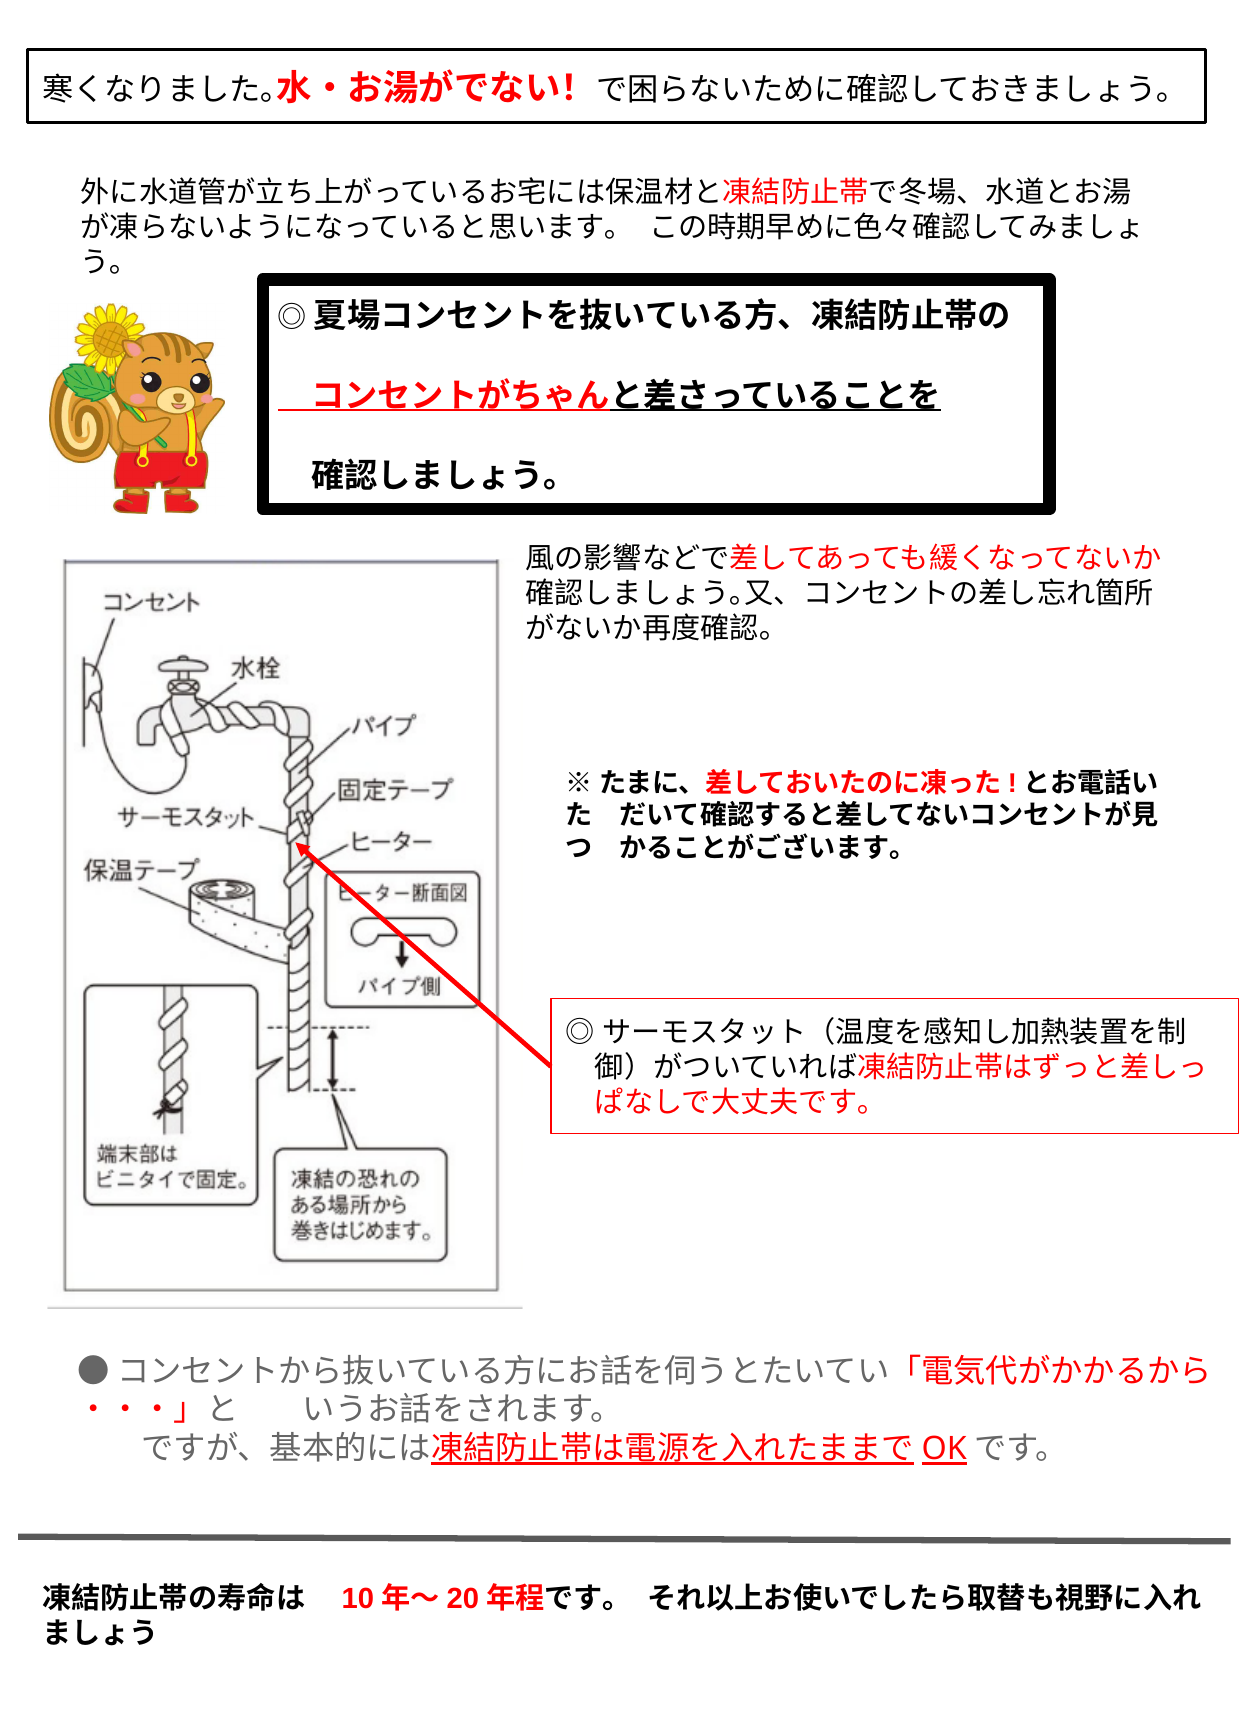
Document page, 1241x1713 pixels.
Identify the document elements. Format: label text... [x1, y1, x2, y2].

text_box 外に水道管が立ち上がっているお宅には保温材と凍結防止帯で冬場、水道とお湯が凍らないようになっていると思います｡ この時期早めに色々確認してみましょう｡ [65, 158, 1175, 294]
text_box ●コンセントから抜いている方にお話を伺うとたいてい「電気代がかかるから・・・」と いうお話をされます。 ですが、基本的には凍結防止帯は電源を入れたままでOKです。 [62, 1334, 1231, 1482]
text_box 凍結防止帯の寿命は 10年～20年程です｡ それ以上お使いでしたら取替も視野に入れましょう [27, 1564, 1222, 1665]
text_box ※たまに、差しておいたのに凍った!とお電話いた だいて確認すると差してないコンセントが見つ かることがございます｡ [550, 750, 1189, 878]
text_box ◎夏場コンセントを抜いている方、凍結防止帯の コンセントがちゃんと差さっていることを 確認しましょう｡ [262, 279, 1050, 510]
text_box 寒くなりました｡水・お湯がでない！で困らないために確認しておきましょう｡ [27, 49, 1206, 123]
text_box 風の影響などで差してあっても緩くなってないか確認しましょう｡又、コンセントの差し忘れ箇所がないか再度確認｡ [510, 524, 1189, 660]
picture [18, 522, 551, 1309]
text_box ◎サーモスタット（温度を感知し加熱装置を制 御）がついていれば凍結防止帯はずっと差しっ ぱなしで大丈夫です｡ [550, 998, 1239, 1134]
picture [49, 303, 225, 514]
